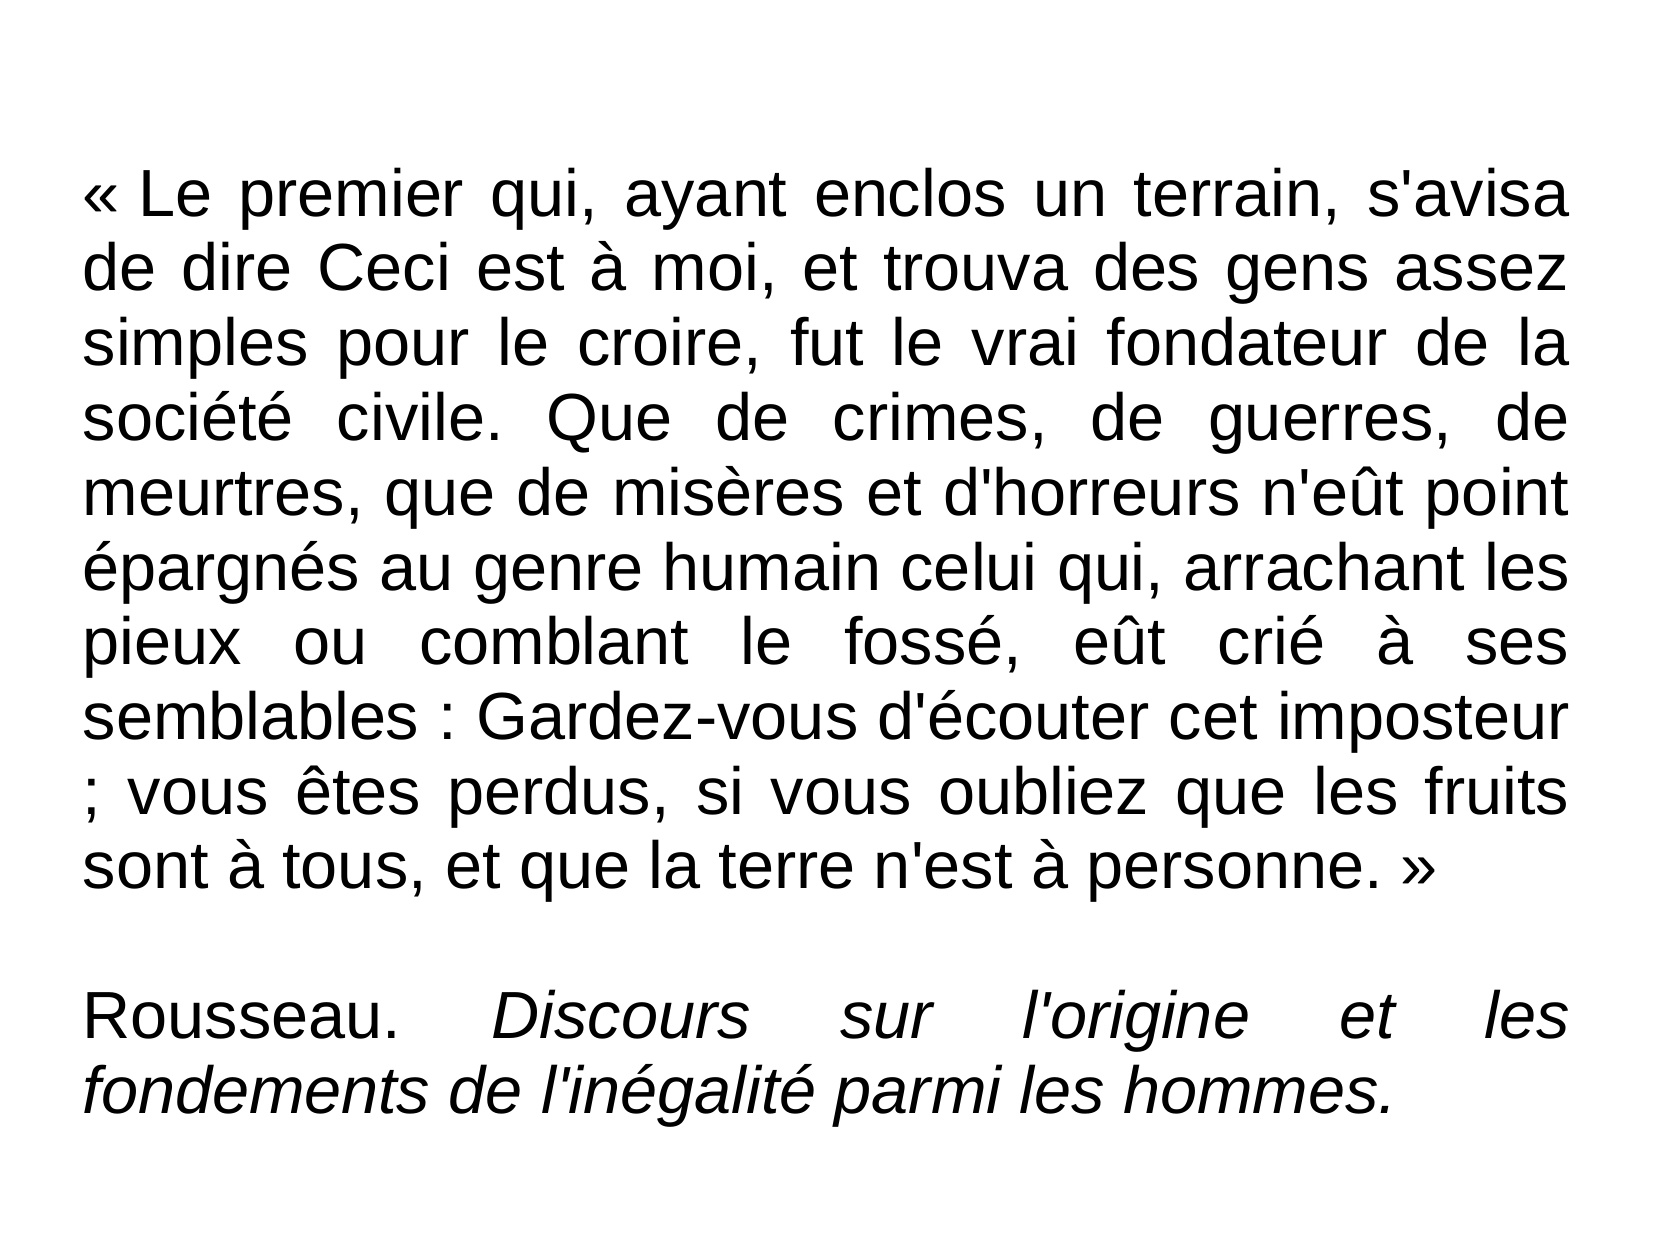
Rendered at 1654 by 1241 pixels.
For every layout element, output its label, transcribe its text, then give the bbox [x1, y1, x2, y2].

subtitle « Le premier qui, ayant enclos un terrain, s'avisa de dire Ceci est à moi, et trouva des gens assez simples pour le croire, fut le vrai fondateur de la société civile. Que de crimes, de guerres, de meurtres, que de misères et d'horreurs n'eût point épargnés au genre humain celui qui, arrachant les pieux ou comblant le fossé, eût crié à ses semblables : Gardez-vous d'écouter cet imposteur ; vous êtes perdus, si vous oubliez que les fruits sont à tous, et que la terre n'est à personne. » Rousseau. Discours sur l'origine et les fondements de l'inégalité parmi les hommes. [82, 0, 1571, 1240]
